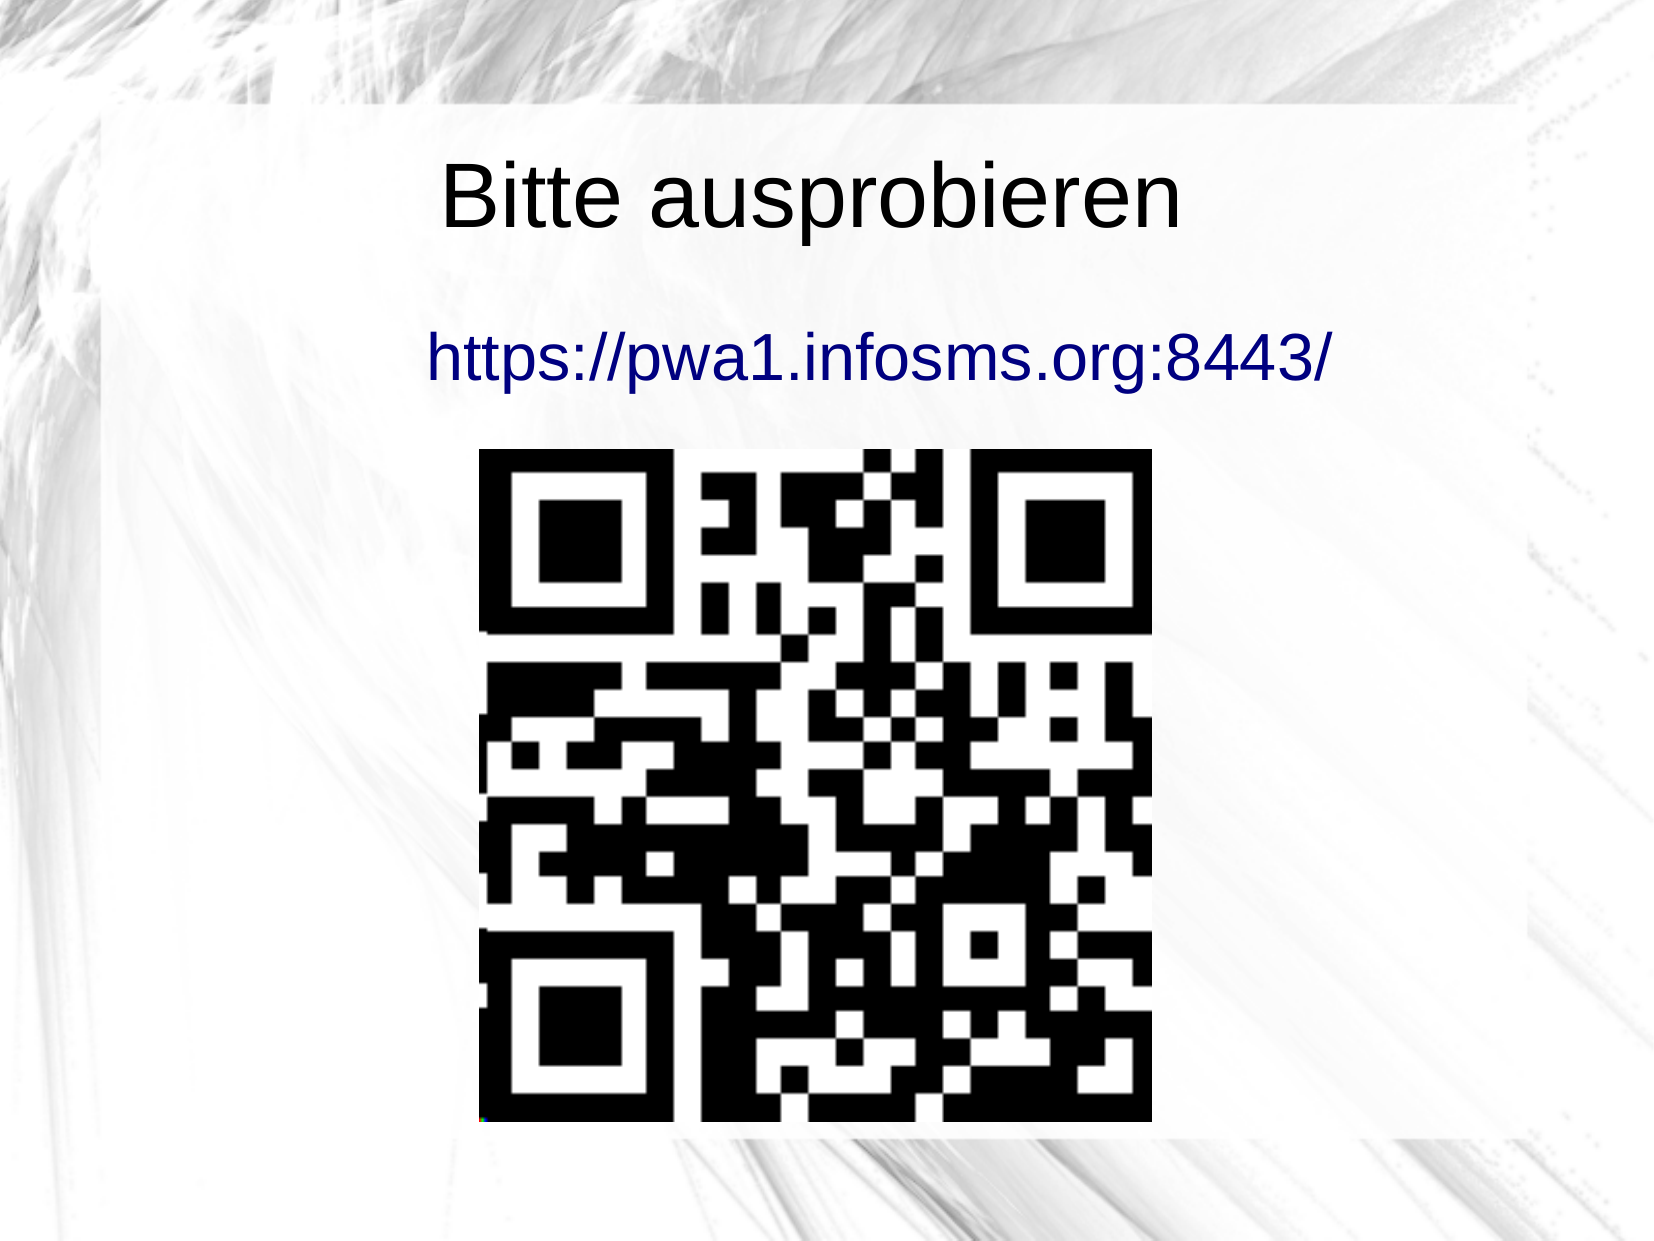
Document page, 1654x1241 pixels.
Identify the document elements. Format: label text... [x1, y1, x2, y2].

picture [0, 0, 1654, 1241]
list https://pwa1.infosms.org:8443/ [118, 319, 1571, 1040]
title Bitte ausprobieren [118, 112, 1506, 281]
